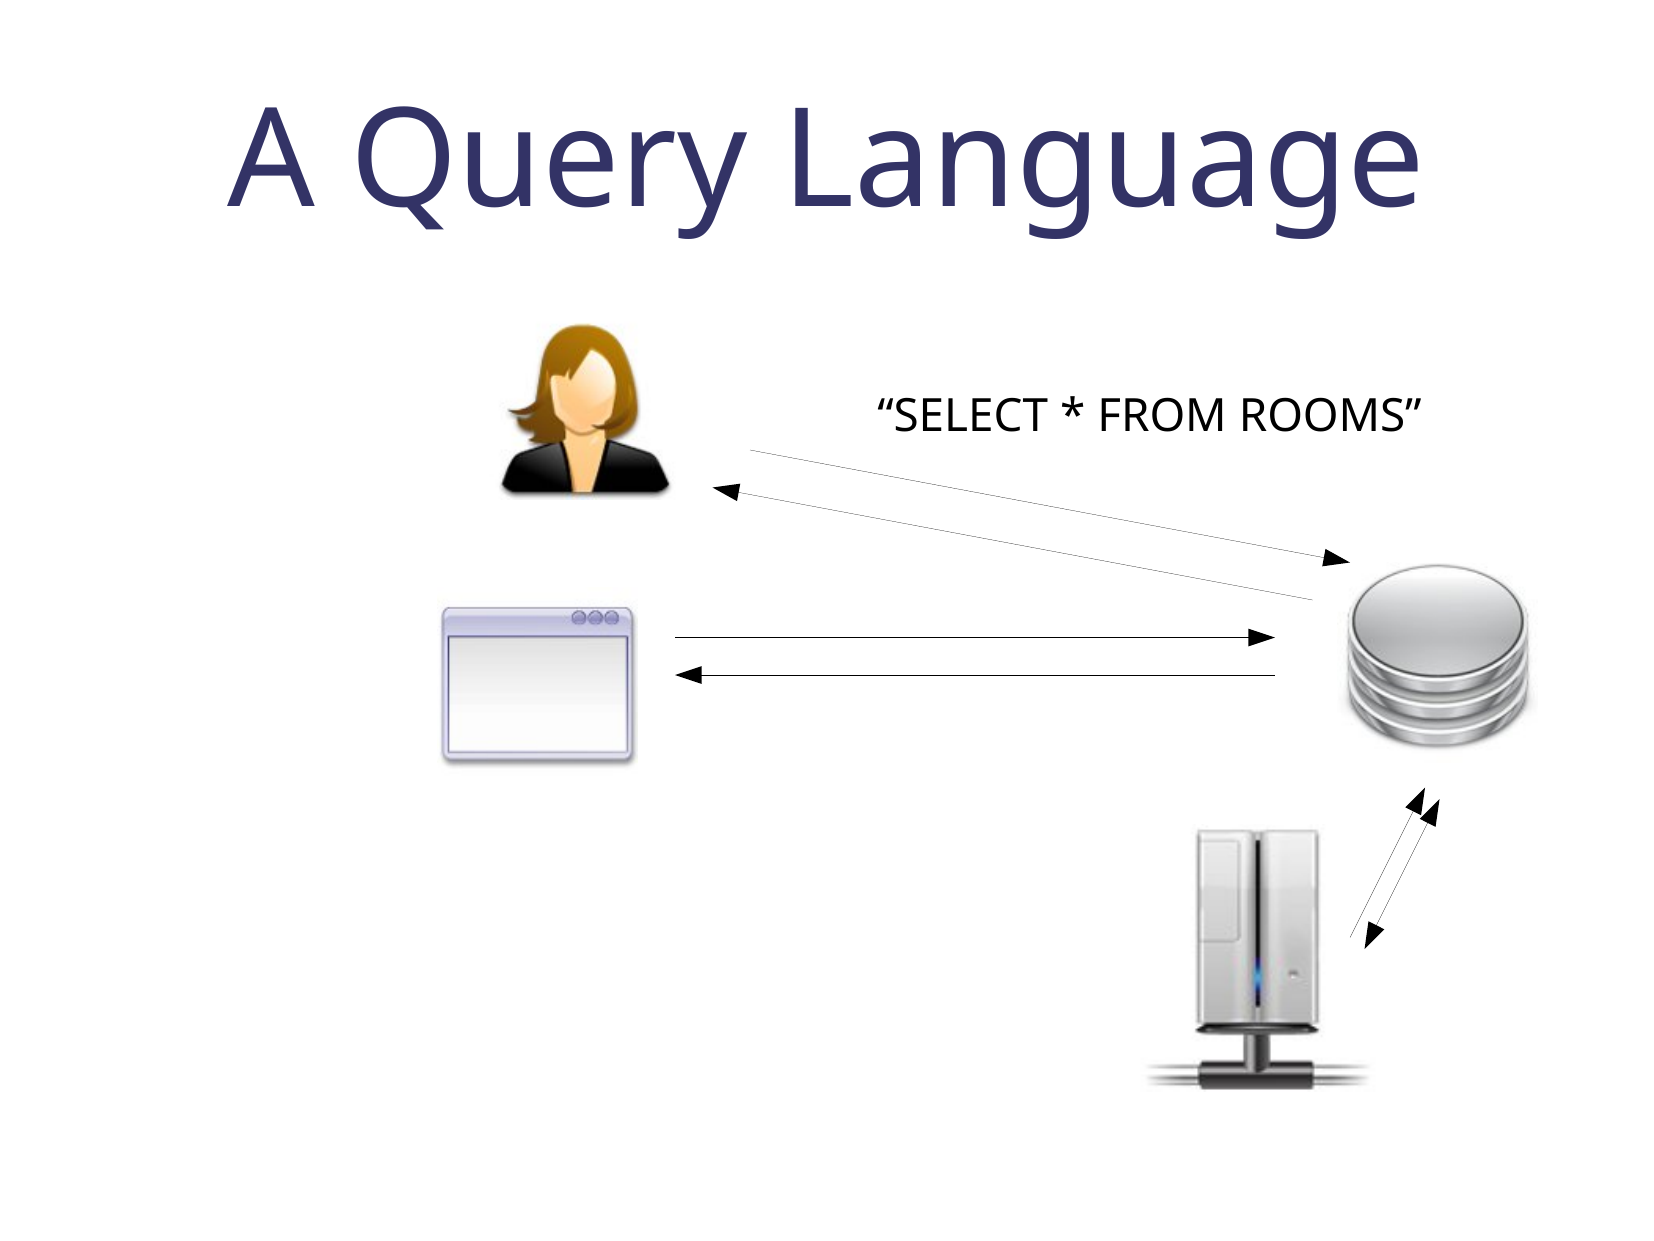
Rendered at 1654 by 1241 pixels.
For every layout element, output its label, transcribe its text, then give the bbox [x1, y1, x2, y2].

text_box “SELECT * FROM ROOMS” [862, 375, 1493, 446]
picture [437, 587, 638, 788]
picture [487, 299, 688, 500]
picture [1337, 562, 1538, 763]
title A Query Language [82, 56, 1571, 250]
picture [1125, 824, 1392, 1092]
